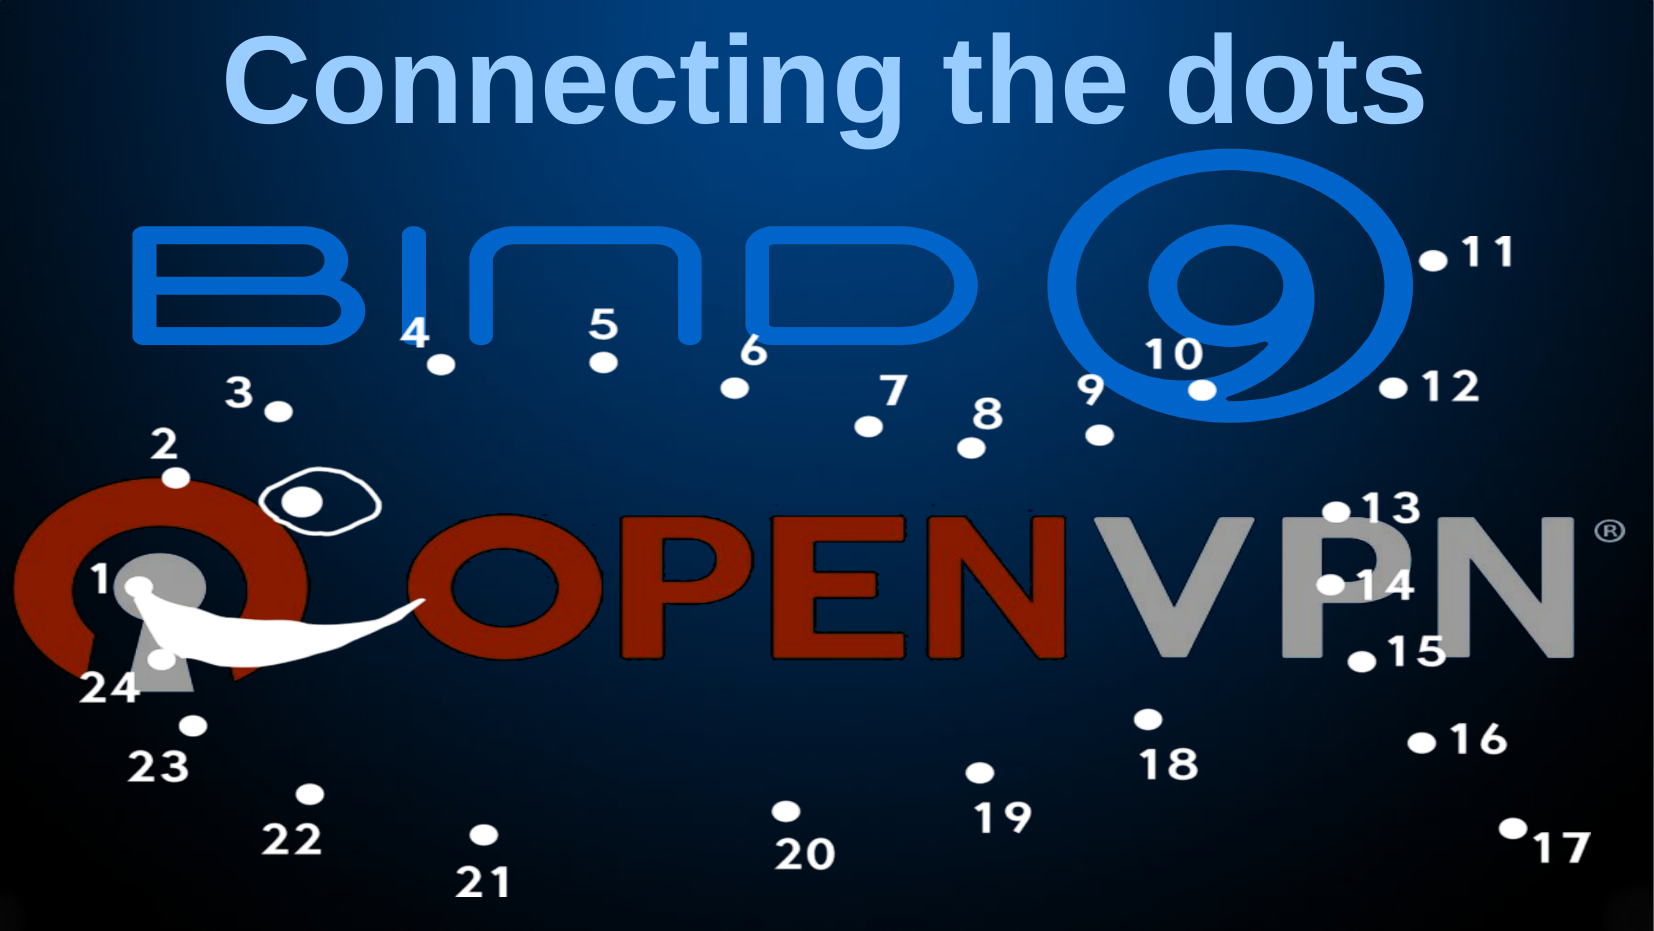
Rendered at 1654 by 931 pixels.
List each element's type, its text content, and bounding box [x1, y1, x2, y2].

picture [0, 0, 1654, 931]
title Connecting the dots [0, 2, 1651, 158]
